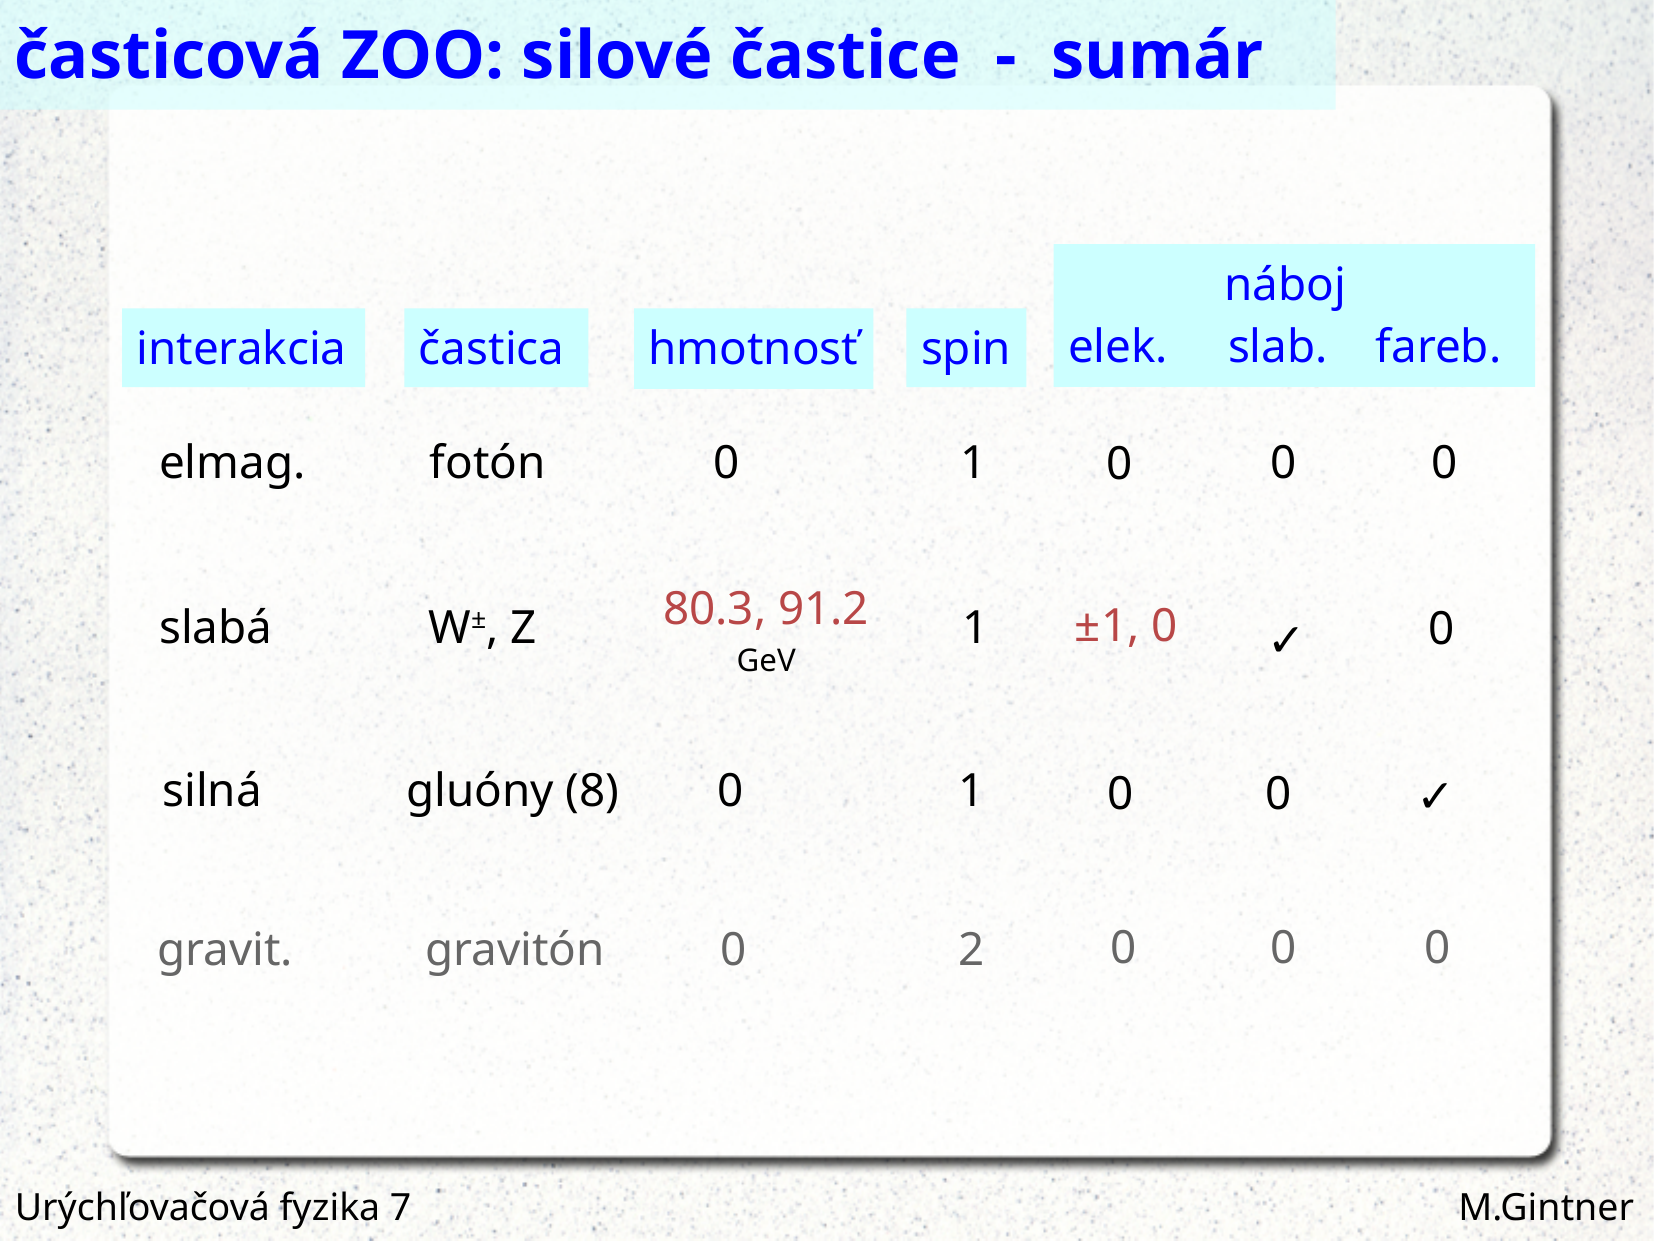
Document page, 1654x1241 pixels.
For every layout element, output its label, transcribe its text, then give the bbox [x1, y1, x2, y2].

text_box fotón [415, 422, 562, 502]
text_box 0 [1091, 422, 1150, 502]
text_box elmag. [144, 422, 307, 518]
text_box Urýchľovačová fyzika 7 [0, 1173, 445, 1241]
text_box 2 [944, 909, 1002, 988]
text_box 1 [947, 587, 998, 666]
text_box W±, Z [413, 587, 562, 666]
text_box 0 [698, 422, 757, 502]
text_box gluóny (8) [391, 750, 629, 830]
text_box 0 [1255, 422, 1314, 502]
text_box 1 [945, 422, 981, 502]
text_box 0 [702, 750, 760, 830]
text_box náboj elek. slab. fareb. [1053, 244, 1536, 387]
text_box 80.3, 91.2 GeV [648, 568, 889, 691]
text_box gravit. [142, 909, 311, 988]
text_box ±1, 0 [1060, 584, 1187, 664]
text_box časticová ZOO: silové častice - sumár [0, 0, 1336, 110]
text_box 0 [1251, 753, 1309, 833]
text_box silná [147, 750, 273, 830]
text_box slabá [144, 587, 283, 666]
picture [0, 0, 1654, 1241]
text_box ✓ [1401, 756, 1478, 817]
text_box hmotnosť [634, 308, 871, 389]
text_box 0 [1095, 906, 1154, 986]
text_box ✓ [1252, 599, 1328, 661]
text_box častica [404, 308, 589, 388]
text_box 0 [705, 909, 763, 988]
text_box interakcia [122, 308, 366, 388]
text_box 0 [1416, 422, 1475, 502]
text_box M.Gintner [1443, 1173, 1654, 1241]
text_box 0 [1255, 907, 1314, 987]
text_box 1 [943, 750, 994, 830]
text_box 0 [1414, 587, 1472, 667]
text_box spin [906, 308, 1020, 388]
text_box 0 [1092, 752, 1151, 832]
text_box 0 [1409, 907, 1468, 987]
text_box gravitón [410, 909, 615, 988]
